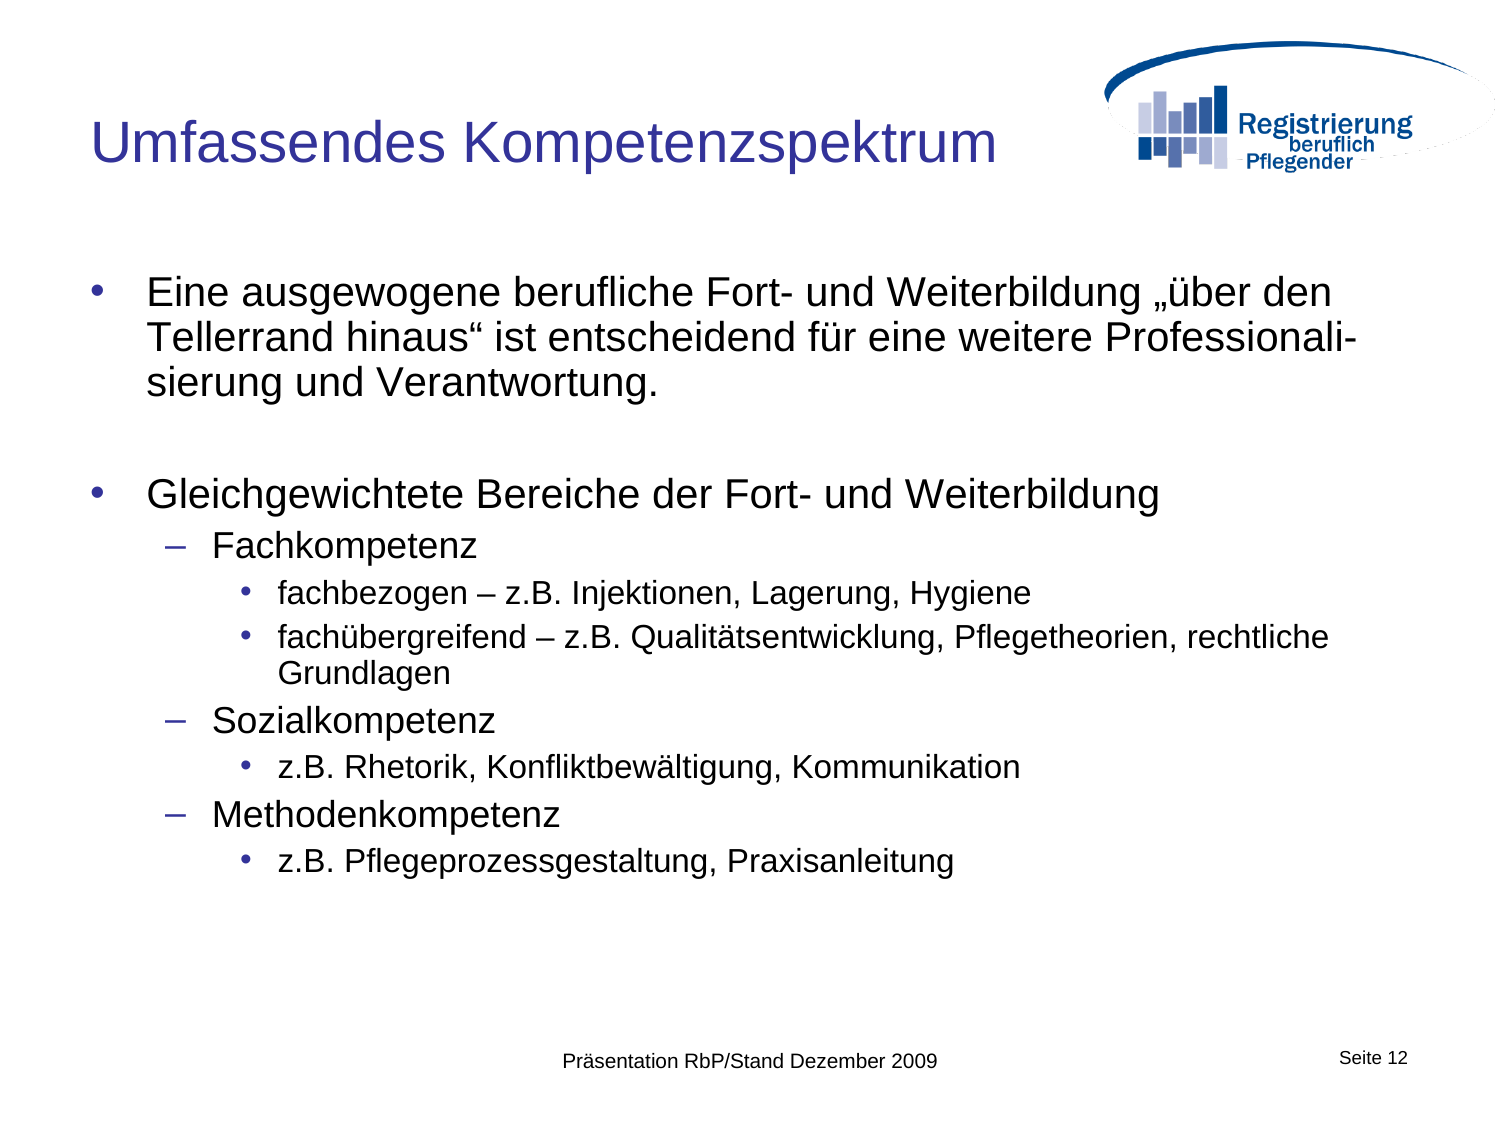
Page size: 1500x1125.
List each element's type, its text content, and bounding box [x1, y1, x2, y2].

title Umfassendes Kompetenzspektrum [75, 45, 1105, 233]
picture [1104, 41, 1495, 173]
list Eine ausgewogene berufliche Fort- und Weiterbildung „über den Tellerrand hinaus“ ist entscheidend für eine weitere Professionali-sierung und Verantwortung. Gleichgewichtete Bereiche der Fort- und Weiterbildung Fachkompetenz fachbezogen – z.B. Injektionen, Lagerung, Hygiene fachübergreifend – z.B. Qualitätsentwicklung, Pflegetheorien, rechtliche Grundlagen Sozialkompetenz z.B. Rhetorik, Konfliktbewältigung, Kommunikation Methodenkompetenz z.B. Pflegeprozessgestaltung, Praxisanleitung [75, 262, 1426, 1006]
